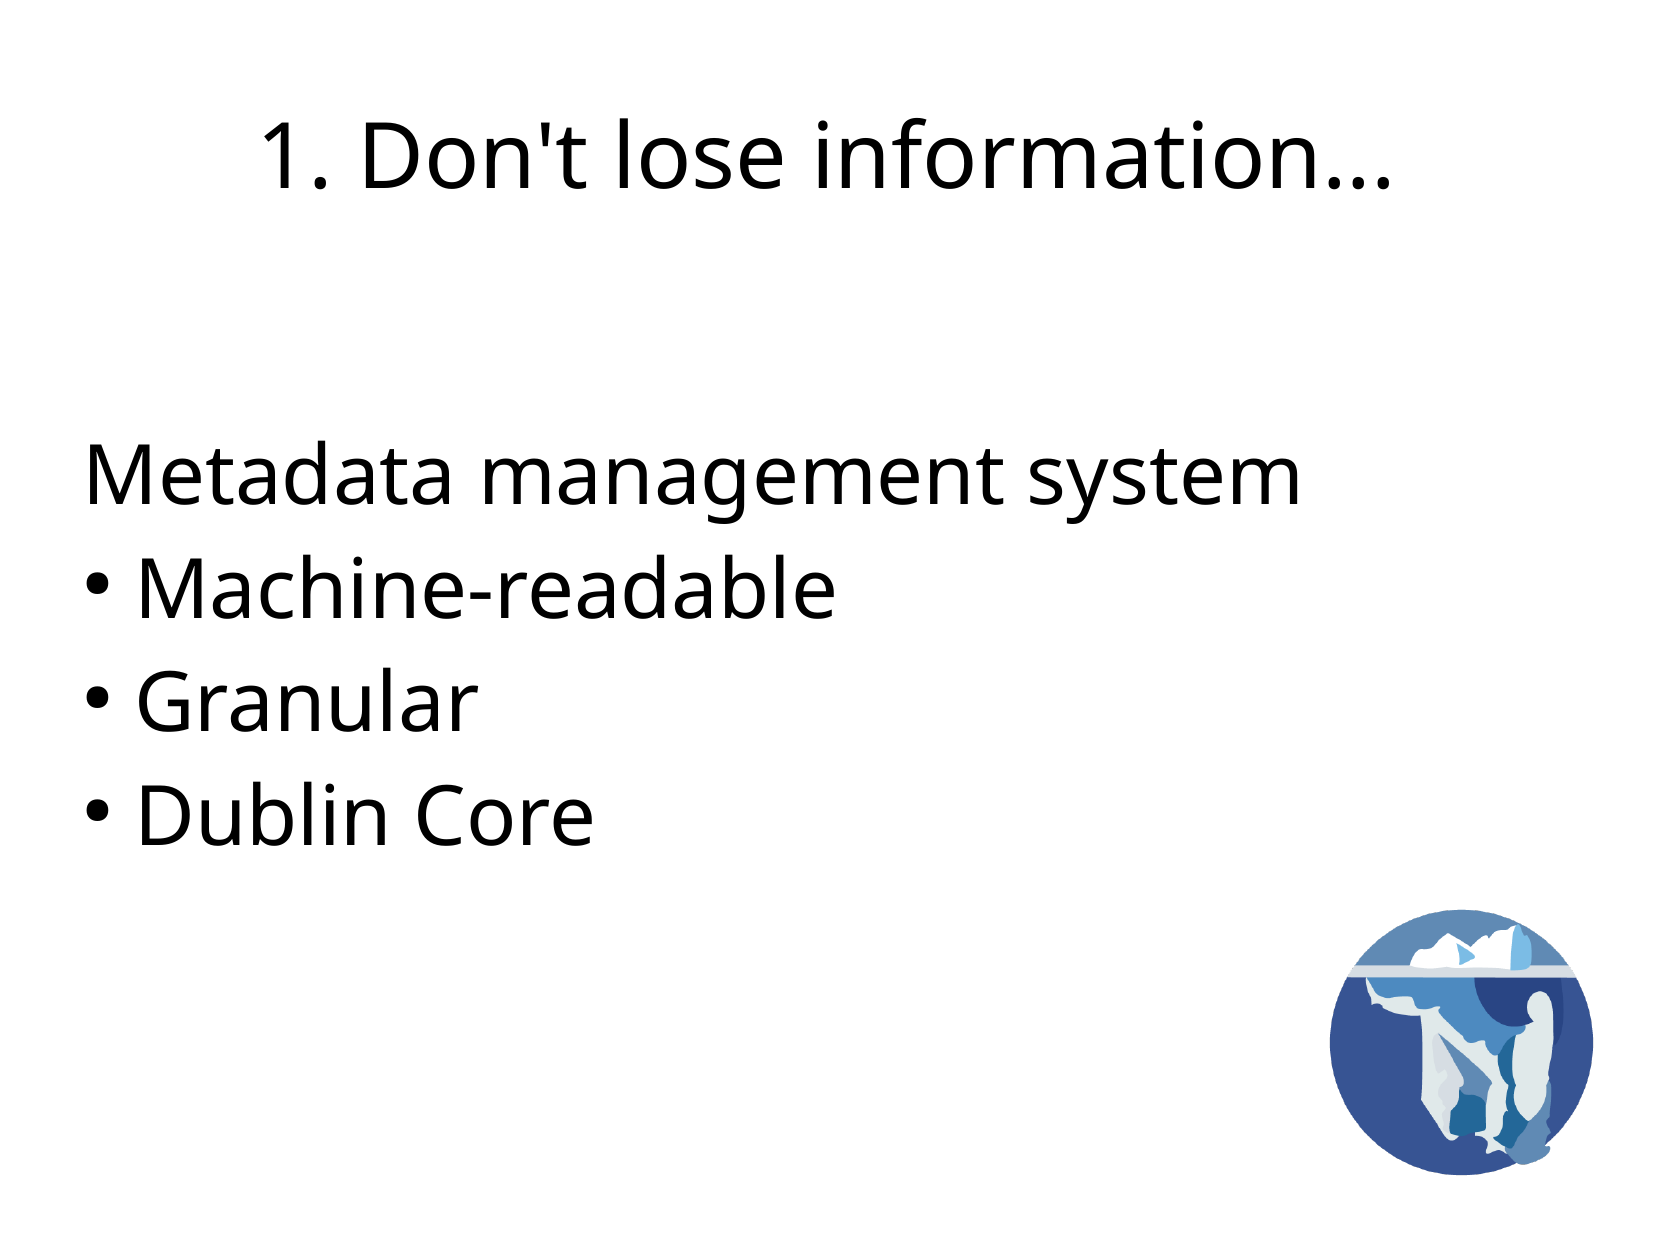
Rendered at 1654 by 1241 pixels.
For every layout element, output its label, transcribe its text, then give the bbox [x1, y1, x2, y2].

subtitle Metadata management system Machine-readable Granular Dublin Core [82, 297, 1571, 1102]
picture [1328, 909, 1595, 1176]
title 1. Don't lose information... [82, 56, 1571, 250]
